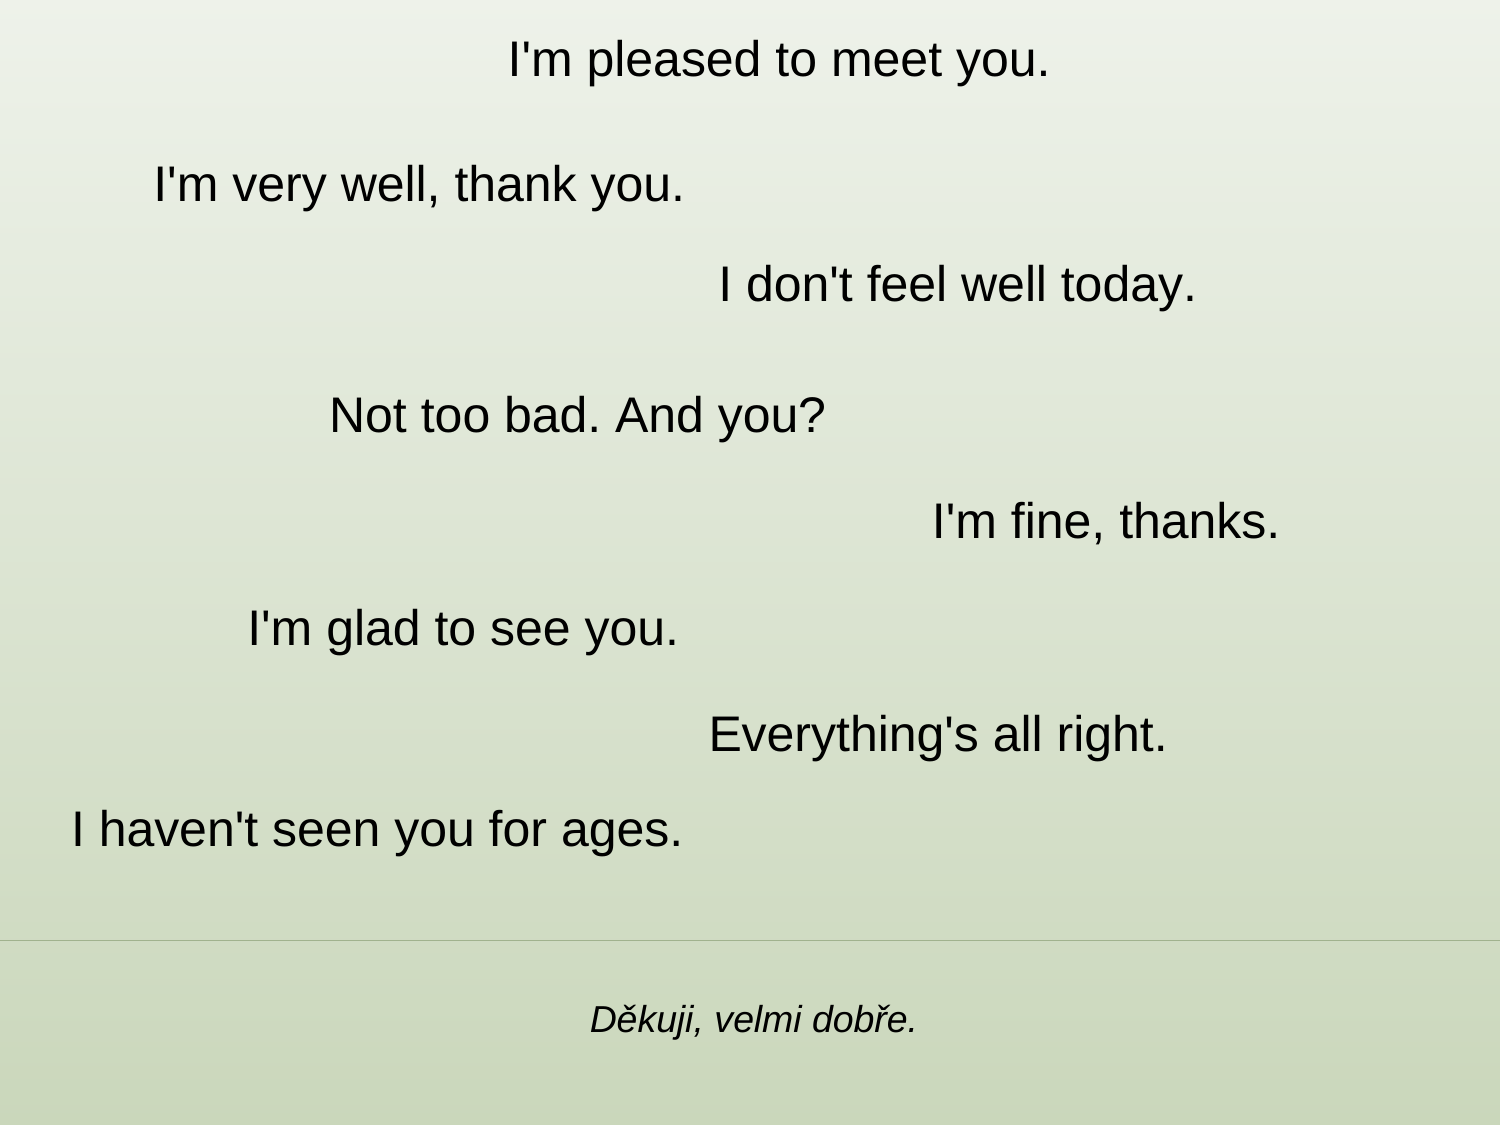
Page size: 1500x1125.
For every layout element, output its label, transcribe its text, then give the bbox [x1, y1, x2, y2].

text_box Not too bad. And you? [314, 374, 842, 451]
text_box I'm glad to see you. [232, 587, 695, 664]
text_box I'm fine, thanks. [917, 481, 1296, 557]
text_box I'm very well, thank you. [138, 144, 701, 220]
text_box I'm pleased to meet you. [492, 18, 1067, 95]
text_box Děkuji, velmi dobře. [575, 987, 934, 1049]
text_box I haven't seen you for ages. [56, 788, 699, 864]
text_box Everything's all right. [693, 693, 1183, 770]
text_box I don't feel well today. [703, 243, 1213, 319]
